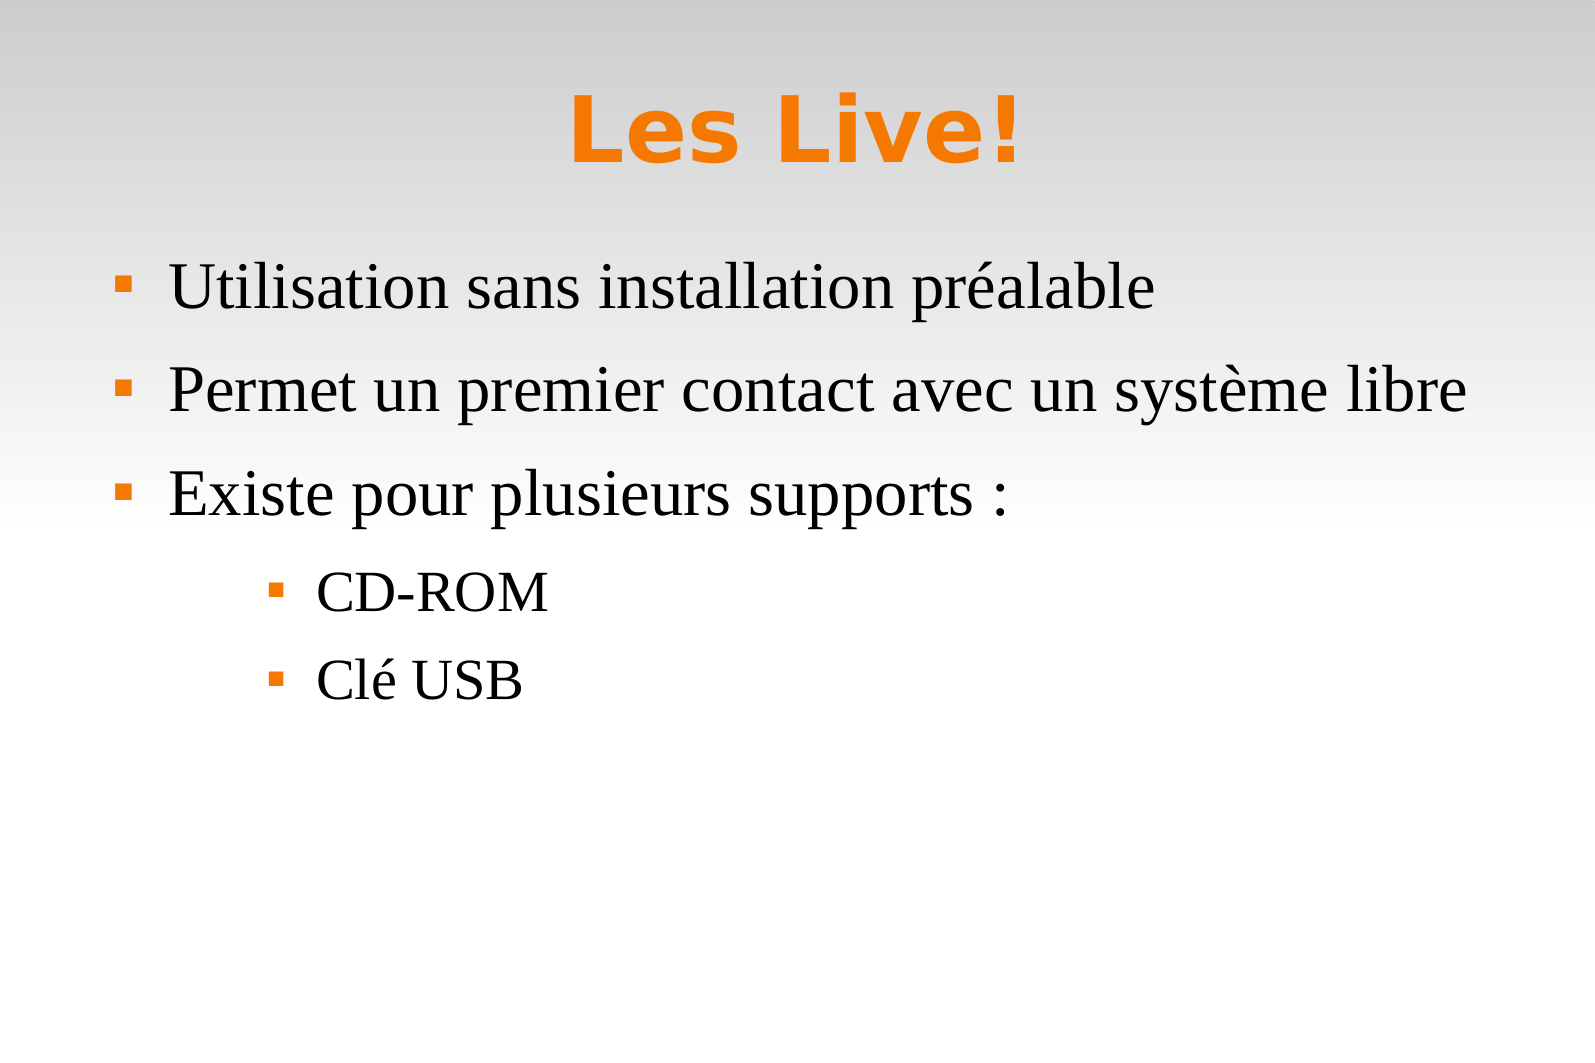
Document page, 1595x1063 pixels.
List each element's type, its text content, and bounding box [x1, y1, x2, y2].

title Les Live! [79, 49, 1515, 213]
list Utilisation sans installation préalable Permet un premier contact avec un système libre Existe pour plusieurs supports : CD-ROM Clé USB [79, 248, 1515, 936]
